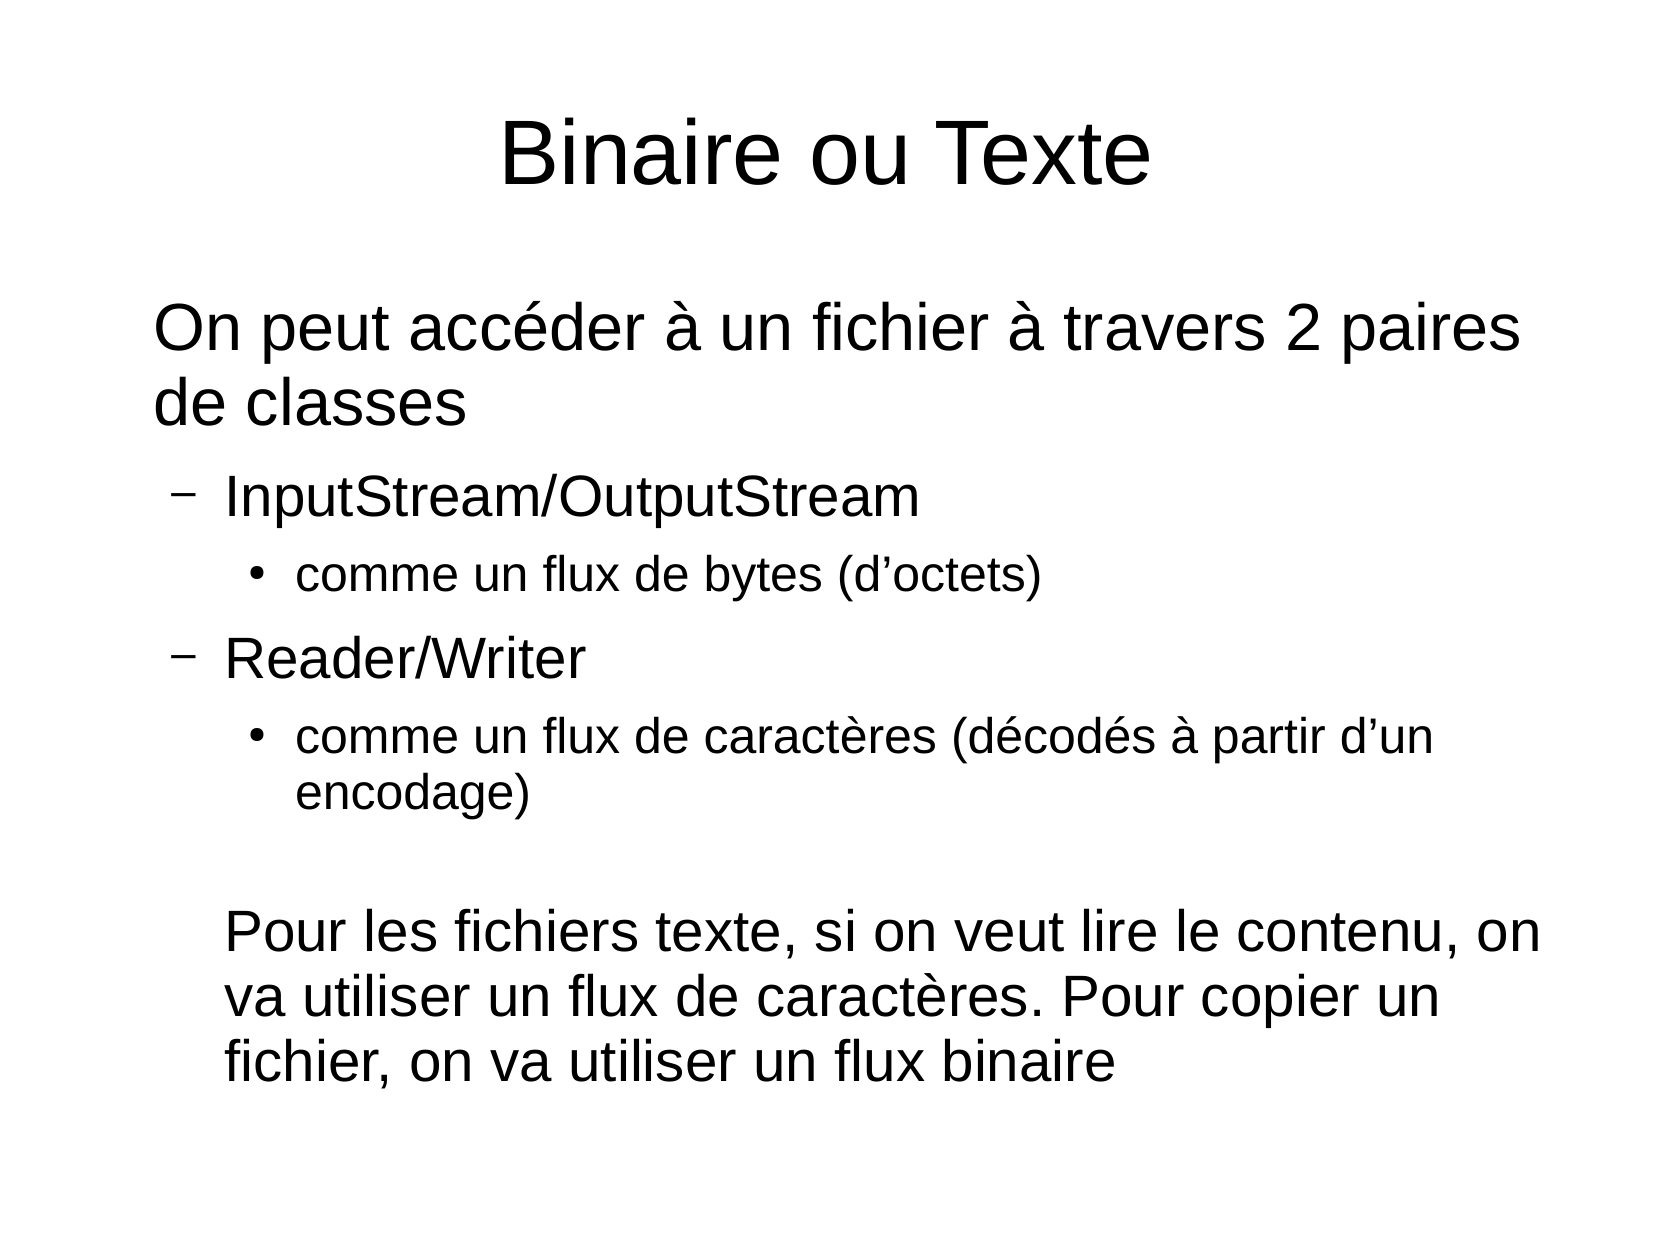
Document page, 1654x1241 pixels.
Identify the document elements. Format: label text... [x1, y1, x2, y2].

title Binaire ou Texte [82, 49, 1571, 257]
list On peut accéder à un fichier à travers 2 paires de classes InputStream/OutputStream comme un flux de bytes (d’octets) Reader/Writer comme un flux de caractères (décodés à partir d’un encodage) Pour les fichiers texte, si on veut lire le contenu, on va utiliser un flux de caractères. Pour copier un fichier, on va utiliser un flux binaire [82, 290, 1571, 1096]
